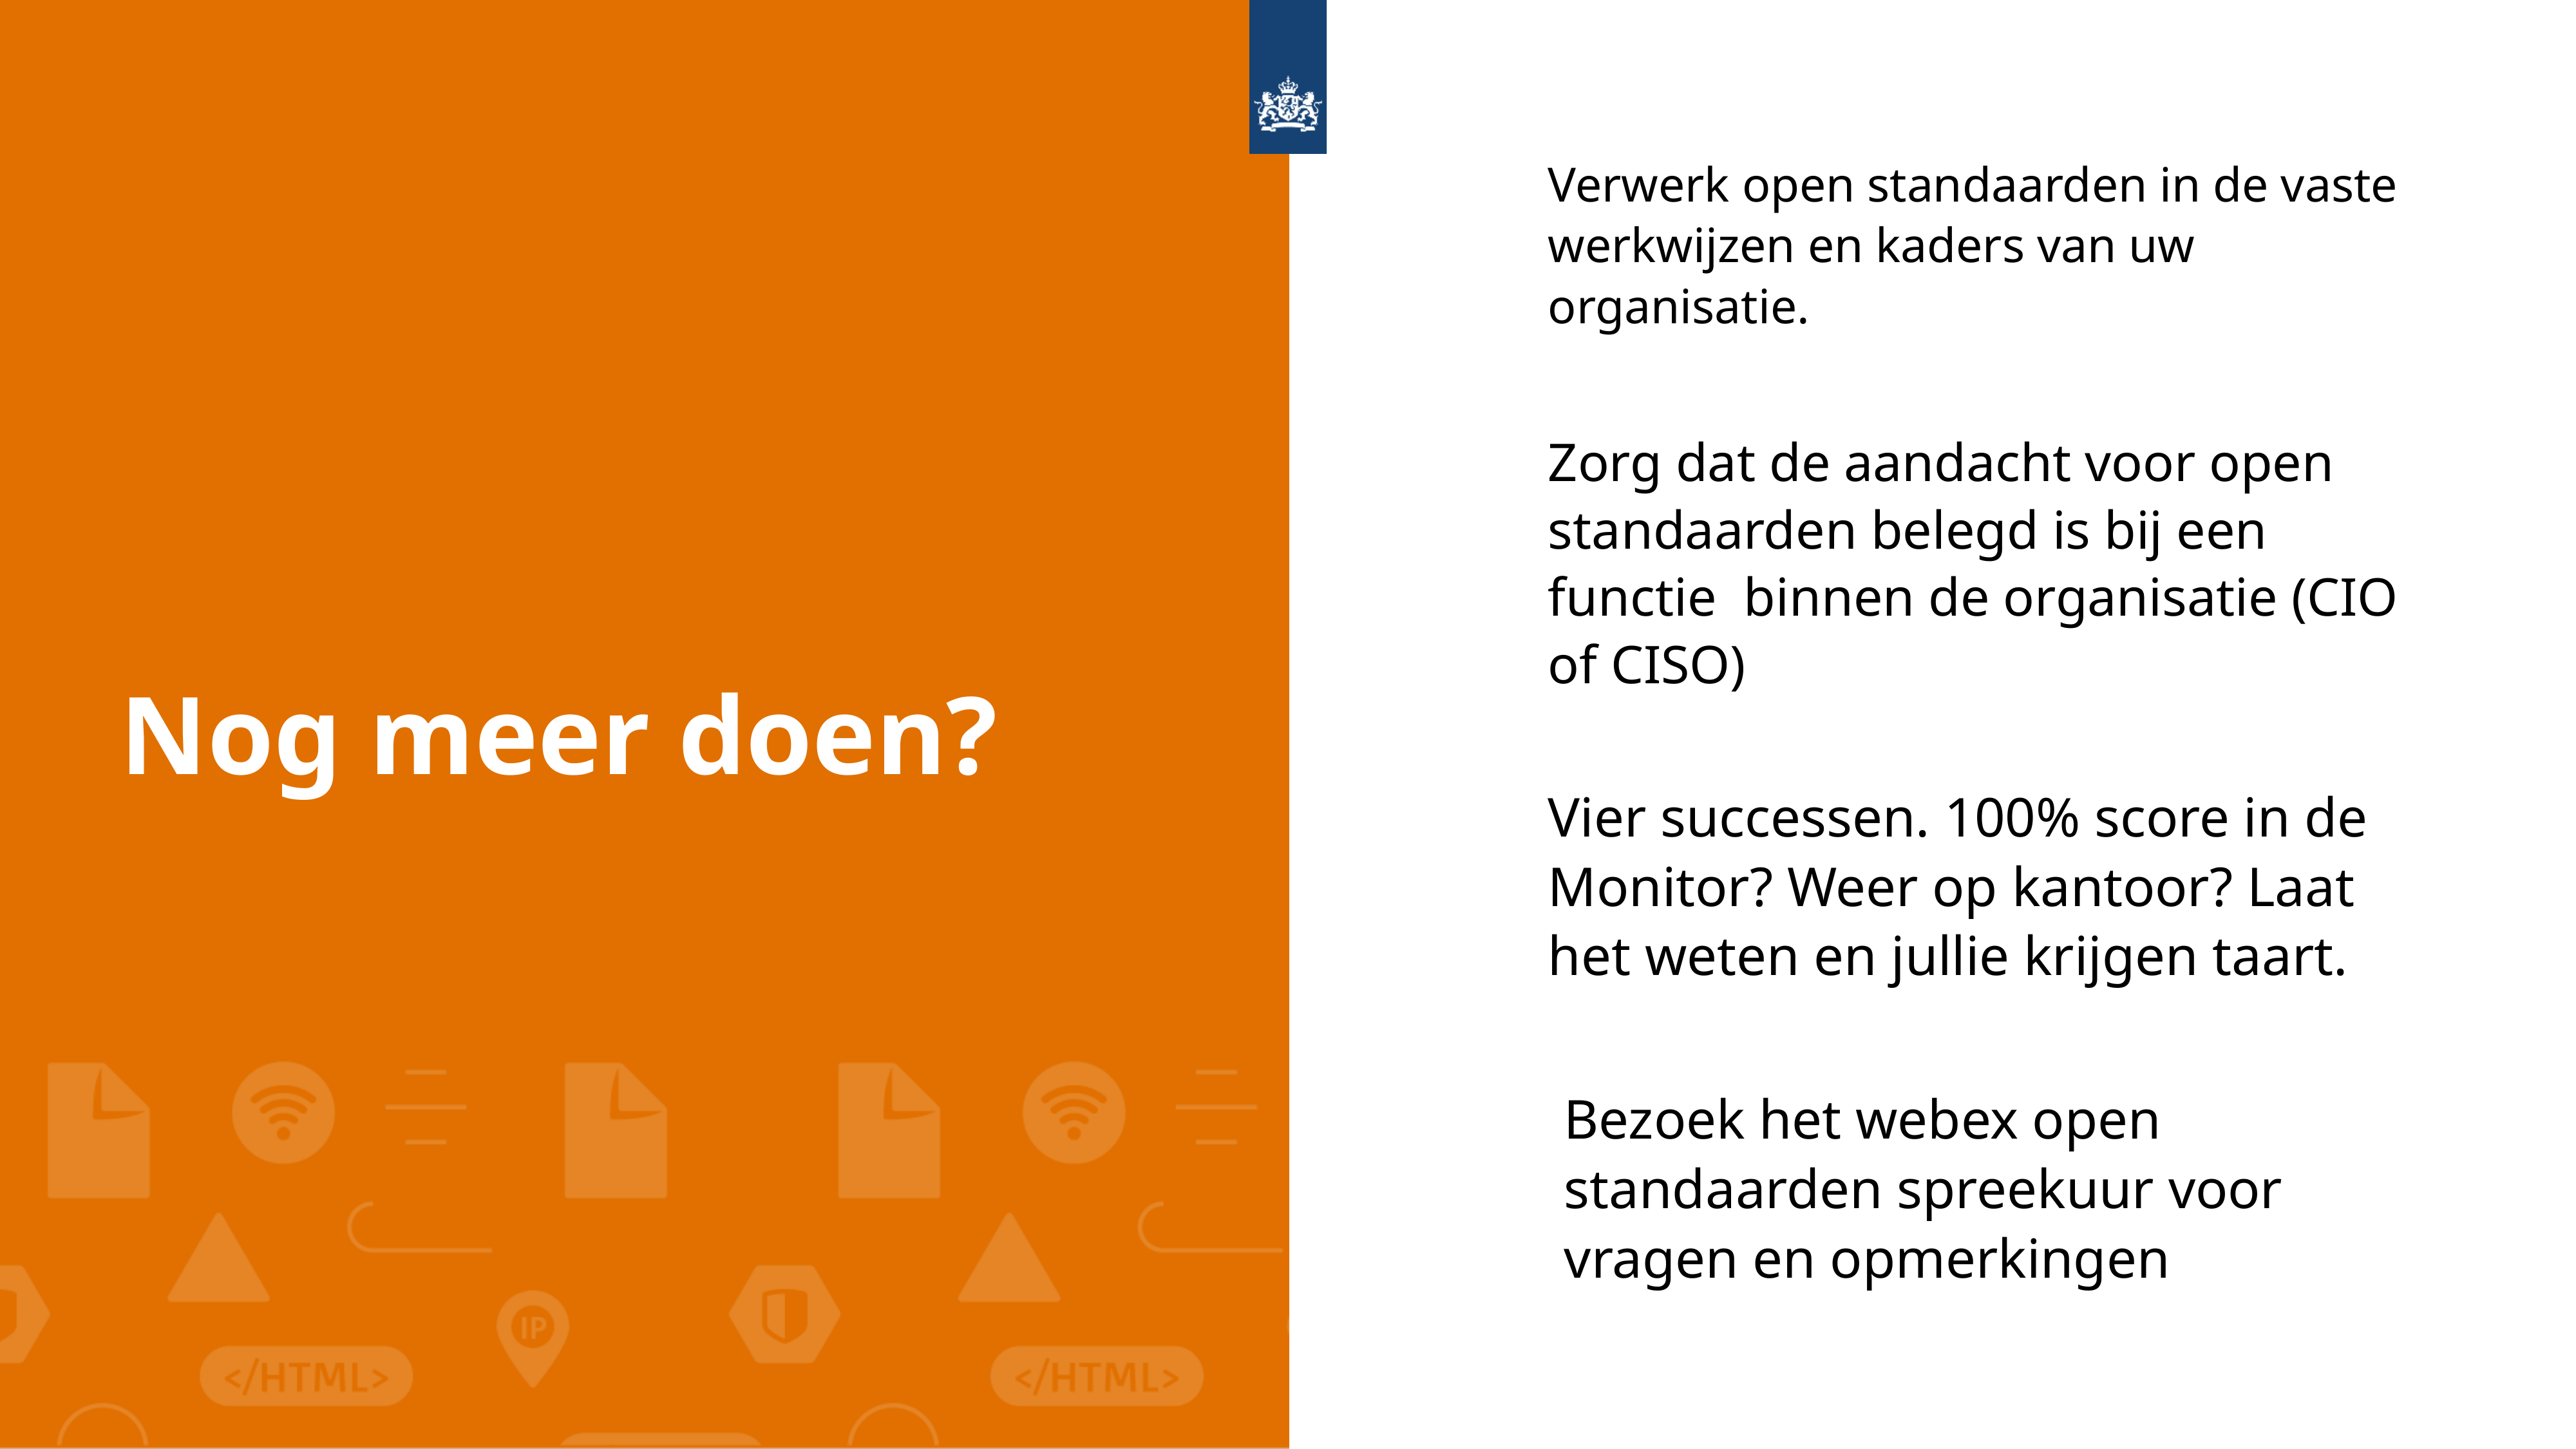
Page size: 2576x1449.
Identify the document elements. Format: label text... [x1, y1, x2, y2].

list Verwerk open standaarden in de vaste werkwijzen en kaders van uw organisatie. [1540, 142, 2437, 399]
list Vier successen. 100% score in de Monitor? Weer op kantoor? Laat het weten en jullie krijgen taart. [1540, 770, 2437, 1073]
list Bezoek het webex open standaarden spreekuur voor vragen en opmerkingen [1557, 1072, 2453, 1388]
title Nog meer doen? [113, 511, 1134, 938]
picture [0, 0, 1327, 1449]
list Zorg dat de aandacht voor open standaarden belegd is bij een functie binnen de organisatie (CIO of CISO) [1540, 417, 2437, 702]
